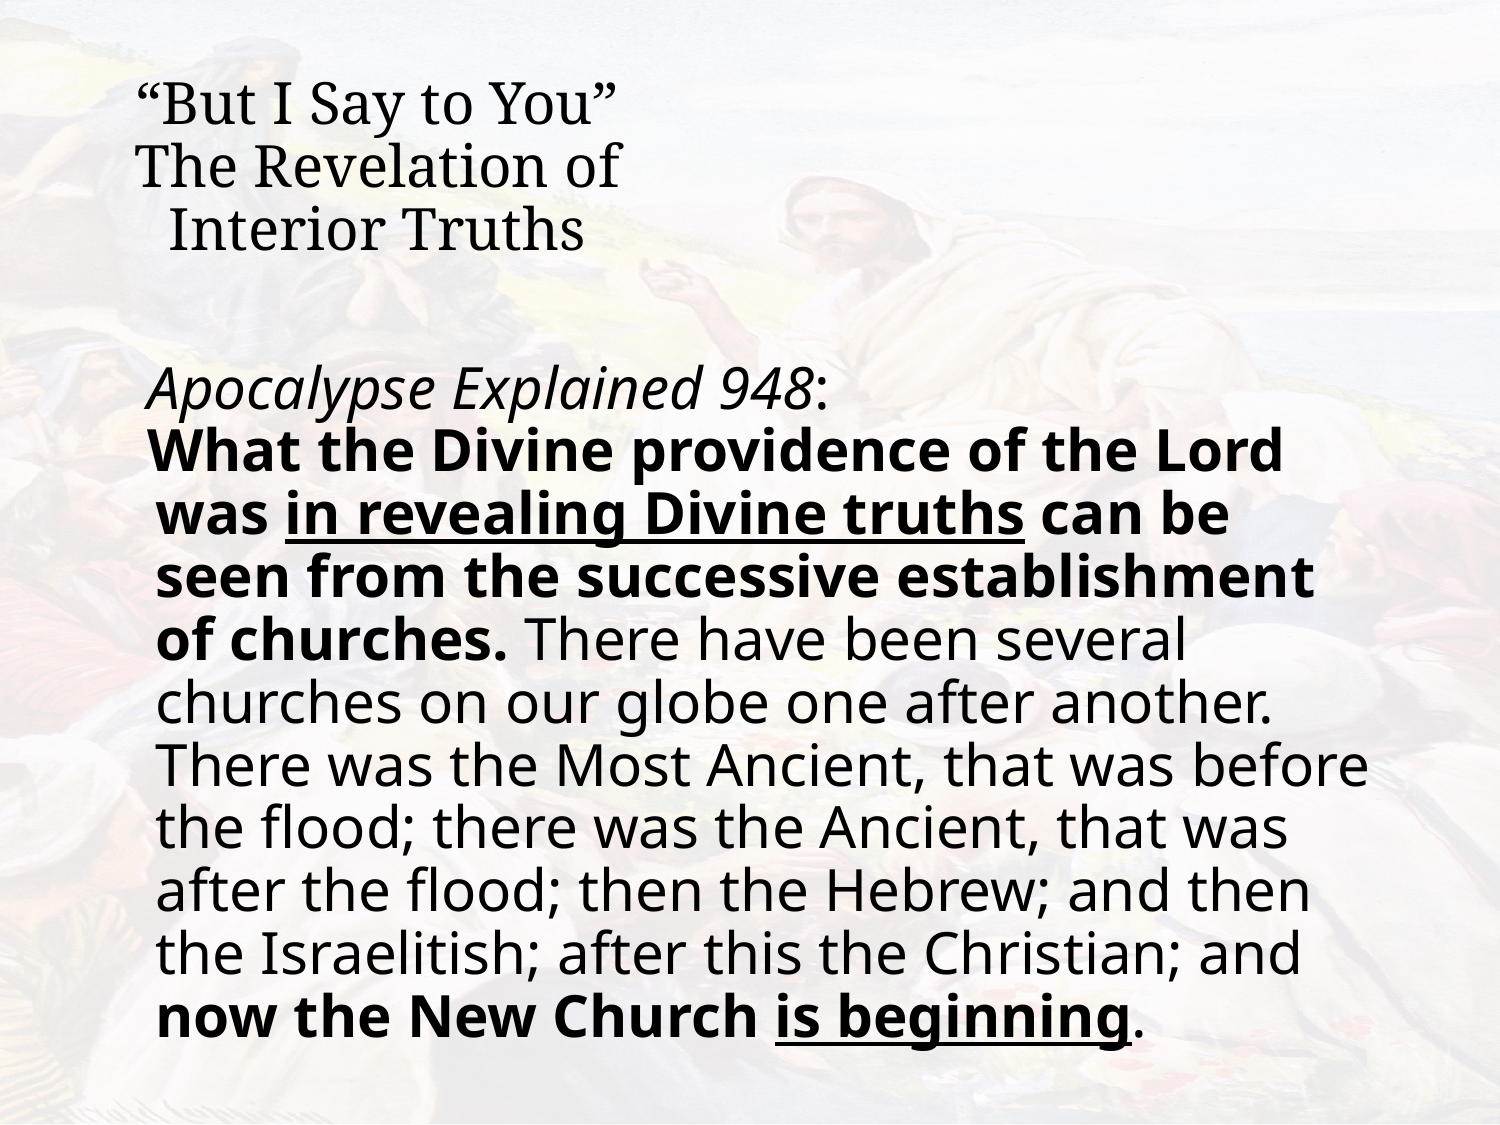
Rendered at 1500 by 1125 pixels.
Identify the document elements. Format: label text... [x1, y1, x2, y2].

title “But I Say to You” The Revelation of Interior Truths [36, 59, 718, 278]
list Apocalypse Explained 948: What the Divine providence of the Lord was in revealing Divine truths can be seen from the successive establishment of churches. There have been several churches on our globe one after another. There was the Most Ancient, that was before the flood; there was the Ancient, that was after the flood; then the Hebrew; and then the Israelitish; after this the Christian; and now the New Church is beginning. [103, 351, 1397, 1066]
